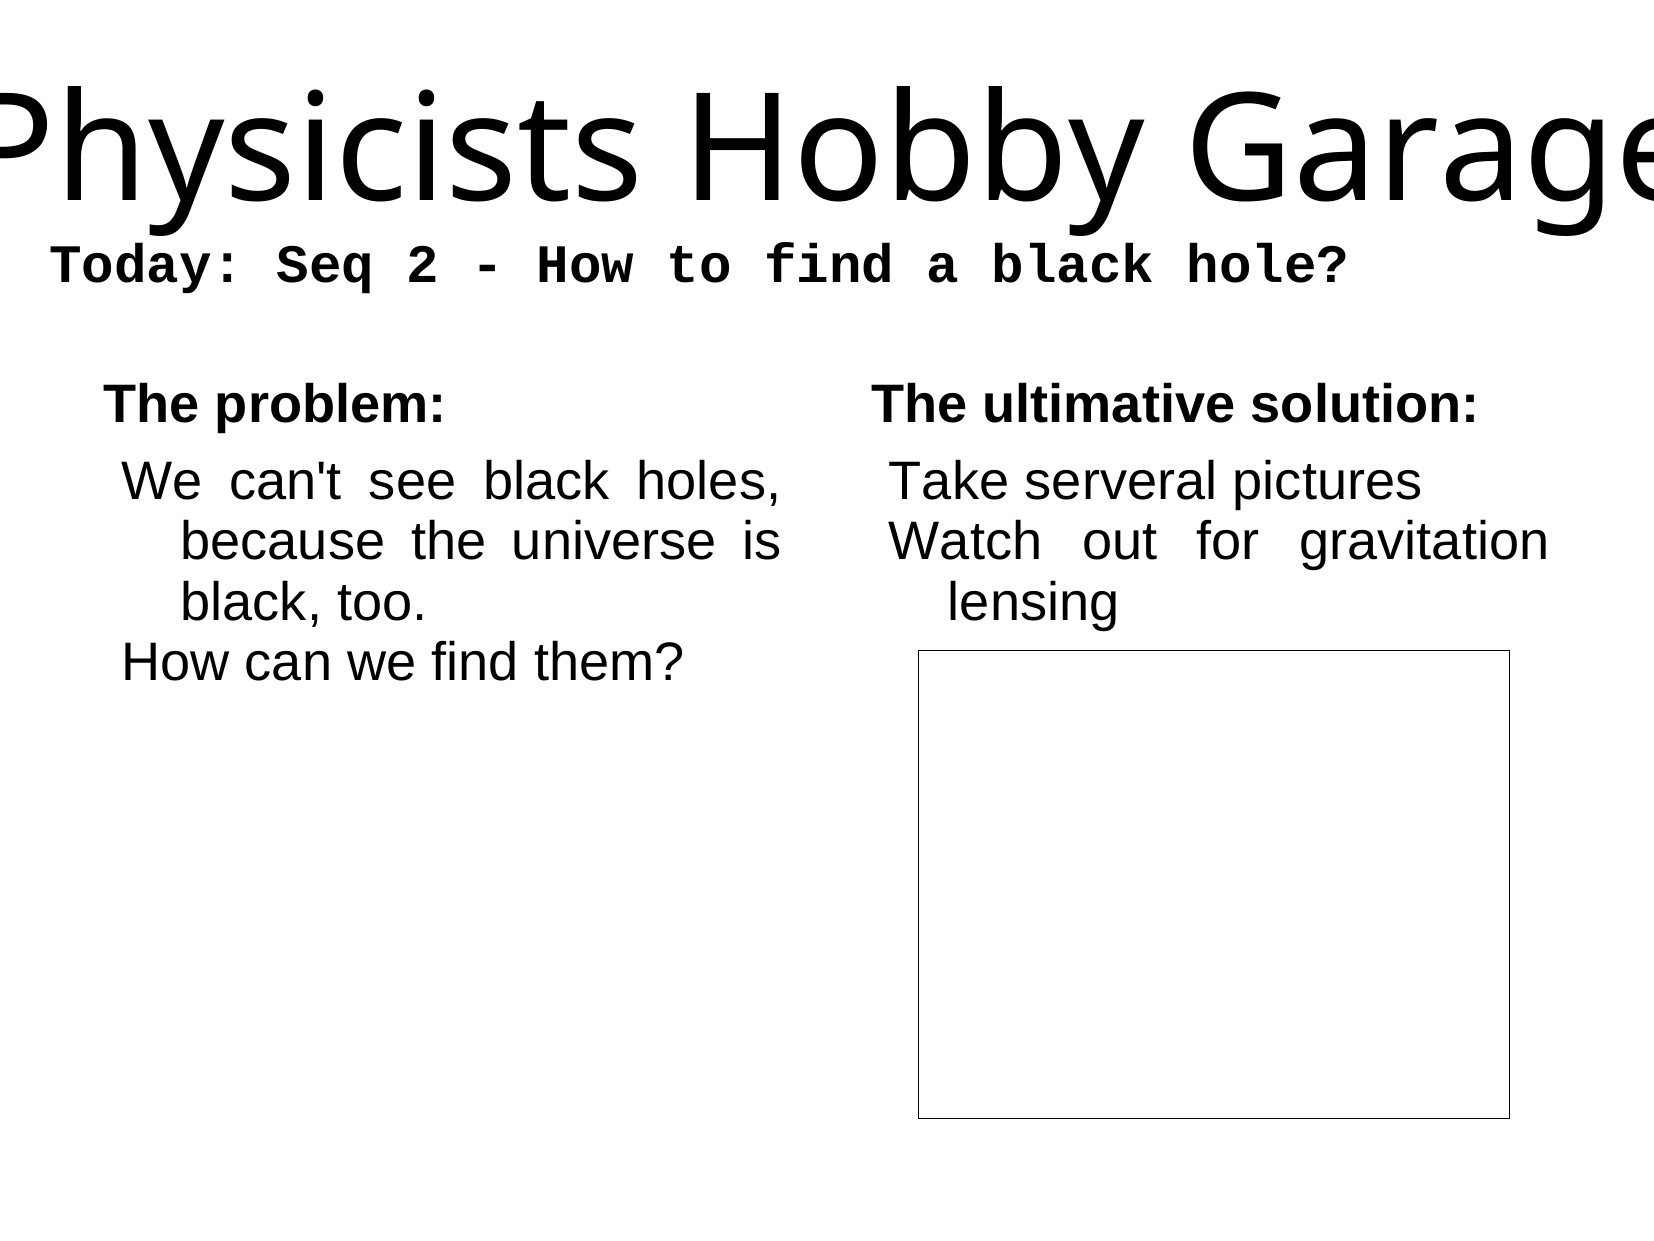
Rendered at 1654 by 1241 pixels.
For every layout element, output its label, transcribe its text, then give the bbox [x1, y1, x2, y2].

text_box Physicists Hobby Garage [35, 32, 1631, 231]
text_box We can't see black holes, because the universe is black, too. How can we find them? [88, 442, 798, 1152]
text_box The problem: [88, 366, 798, 442]
text_box The ultimative solution: [856, 366, 1565, 442]
text_box Take serveral pictures Watch out for gravitation lensing [856, 442, 1565, 1152]
text_box Today: Seq 2 - How to find a black hole? [34, 230, 1365, 307]
